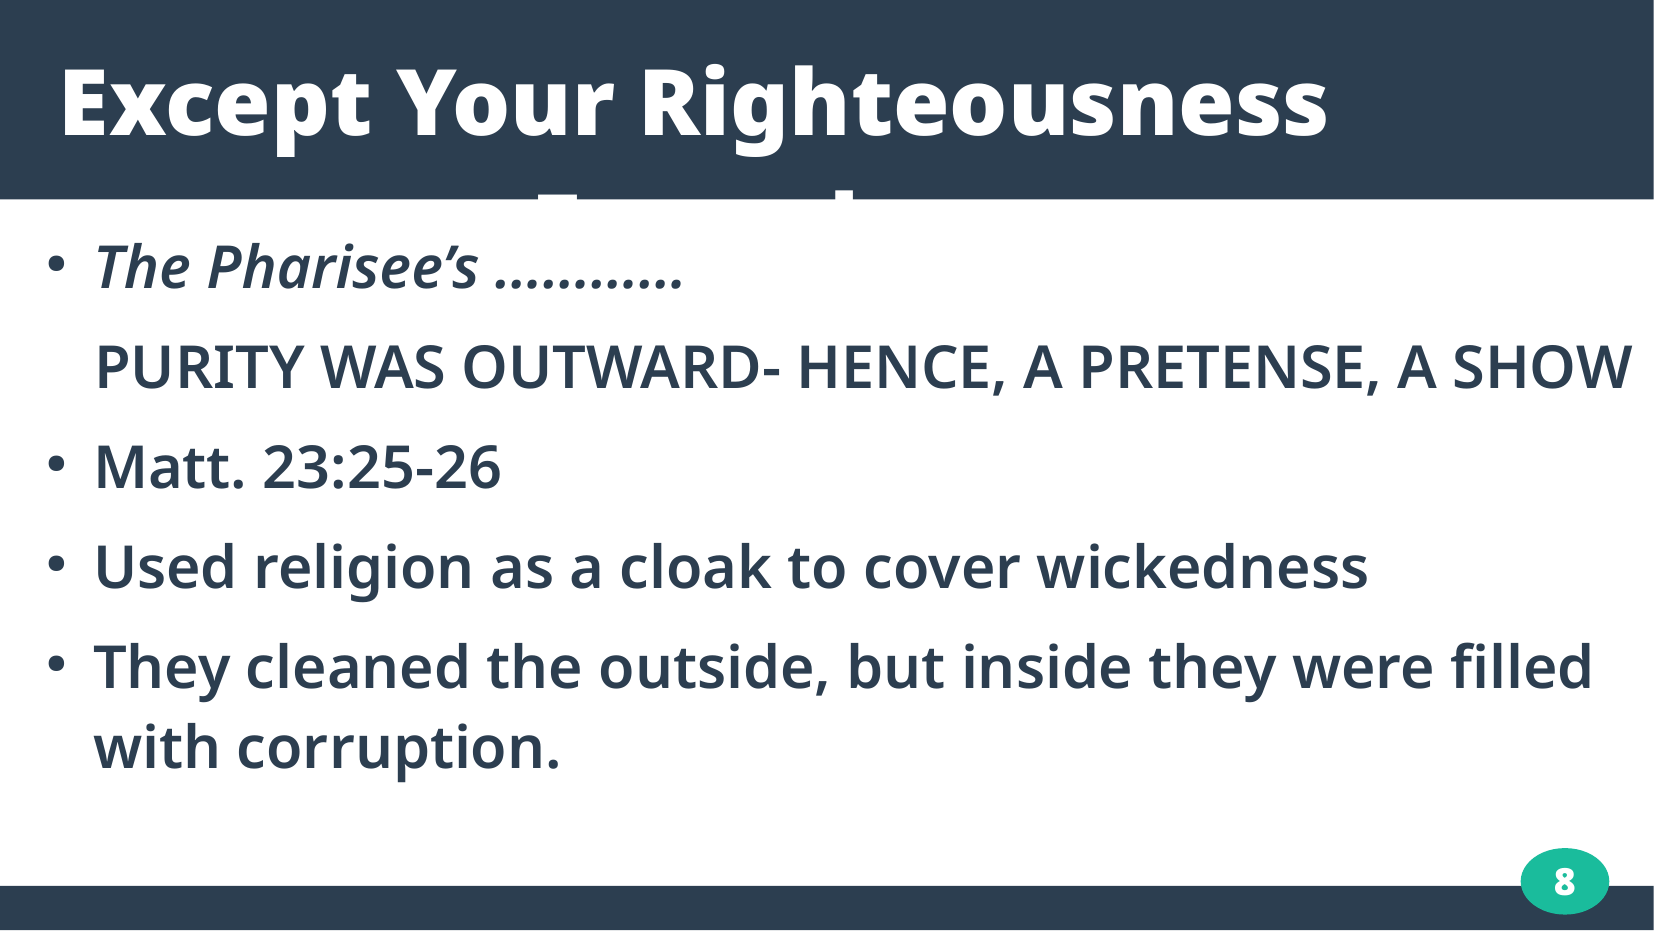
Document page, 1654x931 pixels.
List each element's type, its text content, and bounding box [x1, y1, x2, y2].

list The Pharisee’s ………… PURITY WAS OUTWARD- HENCE, A PRETENSE, A SHOW Matt. 23:25-26 Used religion as a cloak to cover wickedness They cleaned the outside, but inside they were filled with corruption. [30, 225, 1636, 864]
title Except Your Righteousness Exceed [59, 37, 1595, 155]
